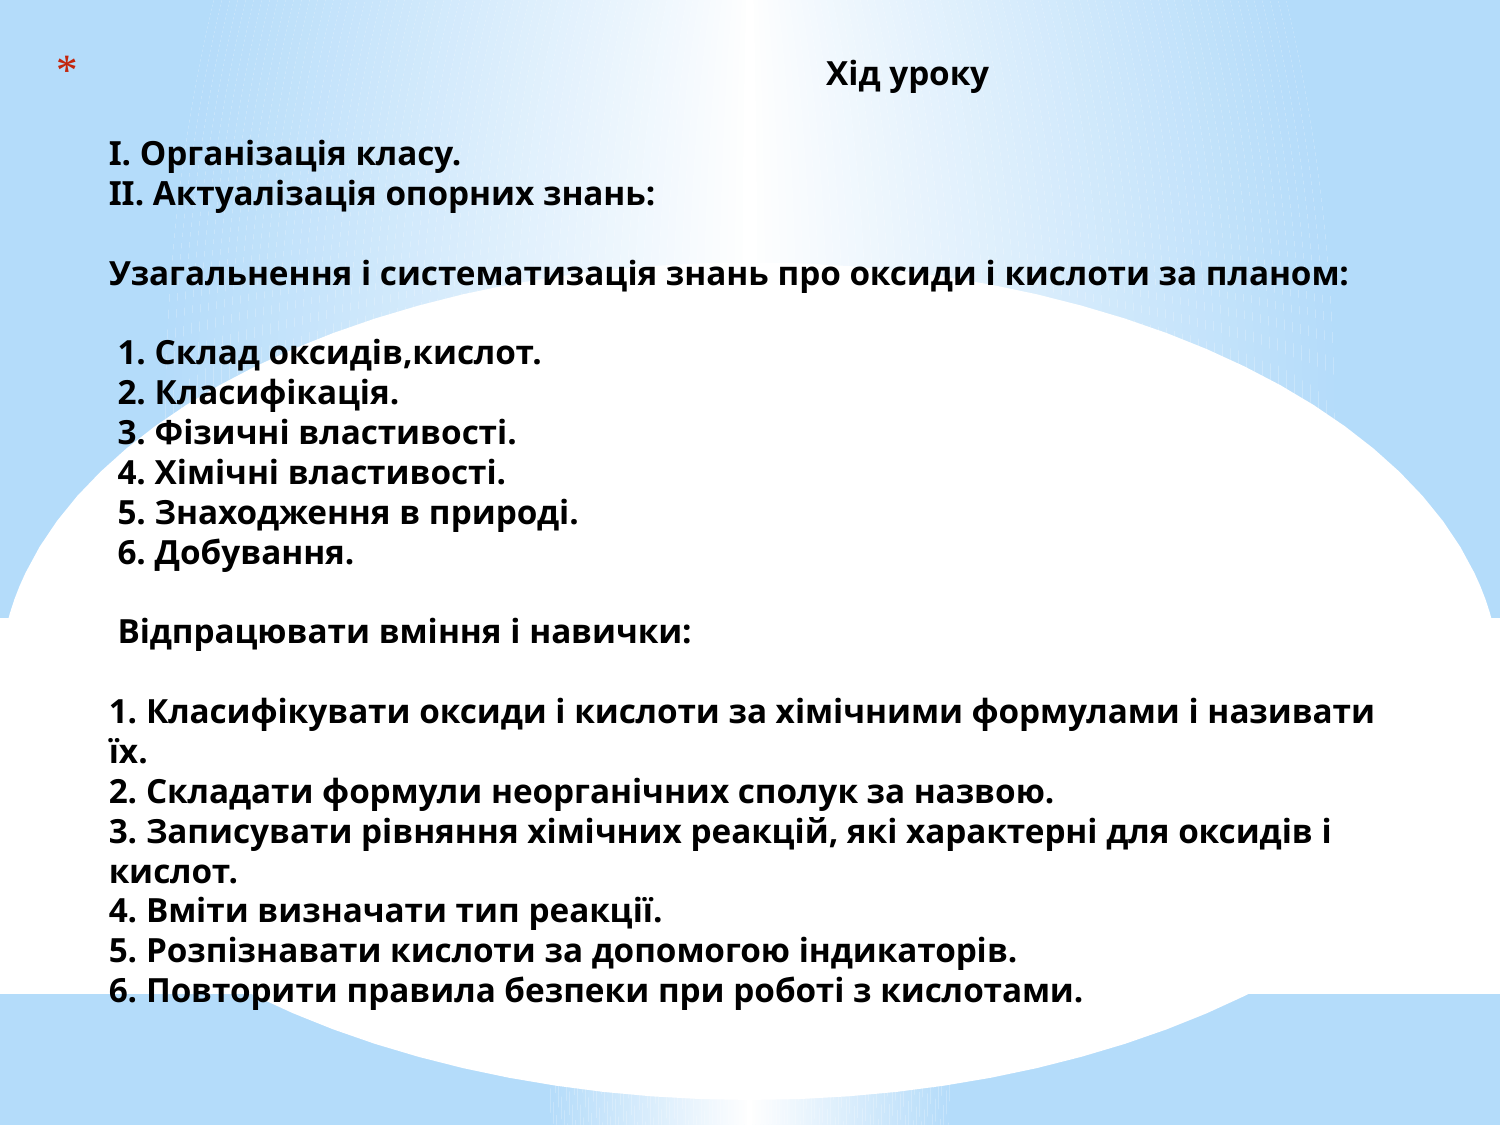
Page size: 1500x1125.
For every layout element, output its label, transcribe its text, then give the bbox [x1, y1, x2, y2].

title Хід уроку I. Організація класу. II. Актуалізація опорних знань: Узагальнення і систематизація знань про оксиди і кислоти за планом: 1. Склад оксидів,кислот. 2. Класифікація. 3. Фізичні властивості. 4. Хімічні властивості. 5. Знаходження в природі. 6. Добування. Відпрацювати вміння і навички: 1. Класифікувати оксиди і кислоти за хімічними формулами і називати їх. 2. Складати формули неорганічних сполук за назвою. 3. Записувати рівняння хімічних реакцій, які характерні для оксидів і кислот. 4. Вміти визначати тип реакції. 5. Розпізнавати кислоти за допомогою індикаторів. 6. Повторити правила безпеки при роботі з кислотами. [41, 45, 1425, 1071]
